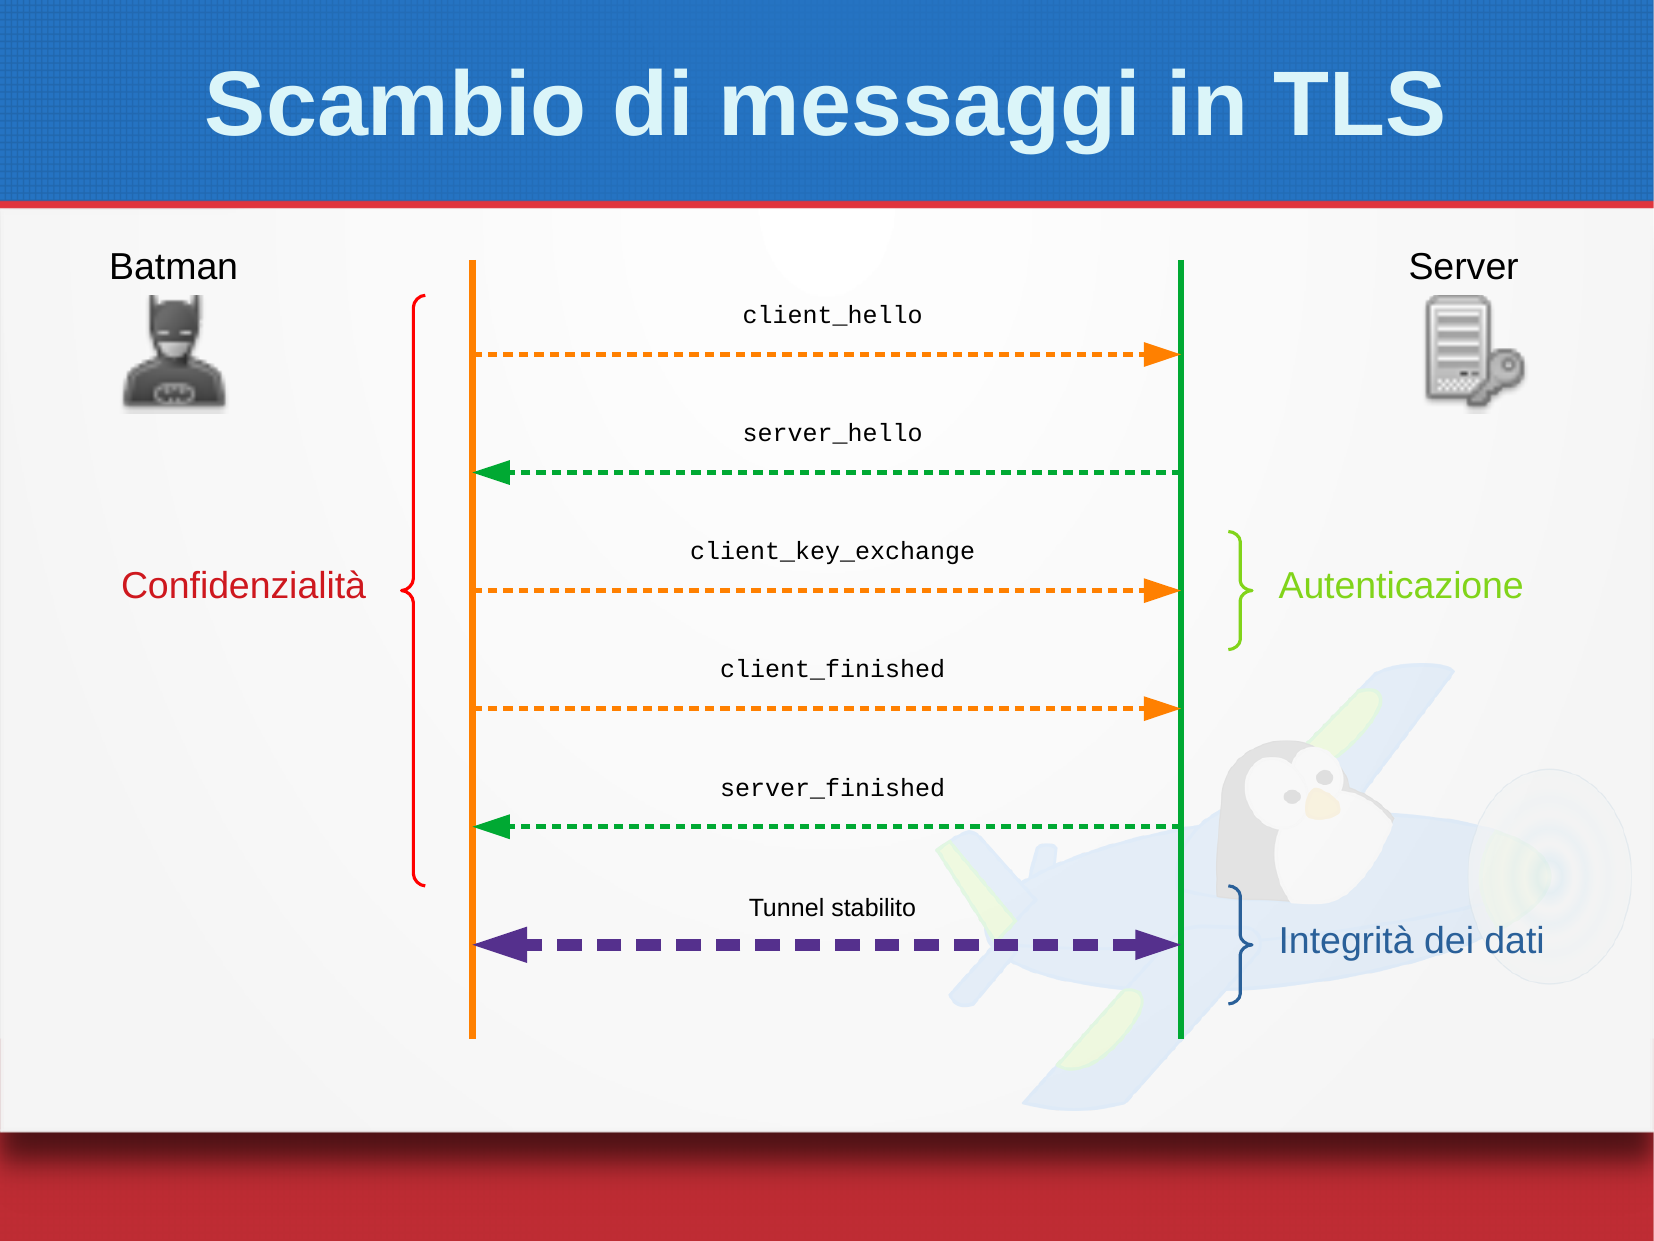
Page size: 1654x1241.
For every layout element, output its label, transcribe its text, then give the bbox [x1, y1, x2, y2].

text_box server_hello [649, 413, 1016, 465]
text_box client_finished [649, 649, 1016, 701]
text_box server_finished [649, 767, 1016, 819]
picture [0, 0, 1654, 1241]
text_box client_hello [649, 295, 1016, 347]
text_box Server [1393, 238, 1536, 296]
text_box Confidenzialità [106, 557, 389, 615]
title Scambio di messaggi in TLS [82, 20, 1571, 186]
text_box Batman [94, 238, 260, 296]
text_box Integrità dei dati [1263, 911, 1571, 969]
text_box Autenticazione [1263, 557, 1546, 615]
text_box Tunnel stabilito [649, 886, 1016, 937]
text_box client_key_exchange [649, 531, 1016, 583]
